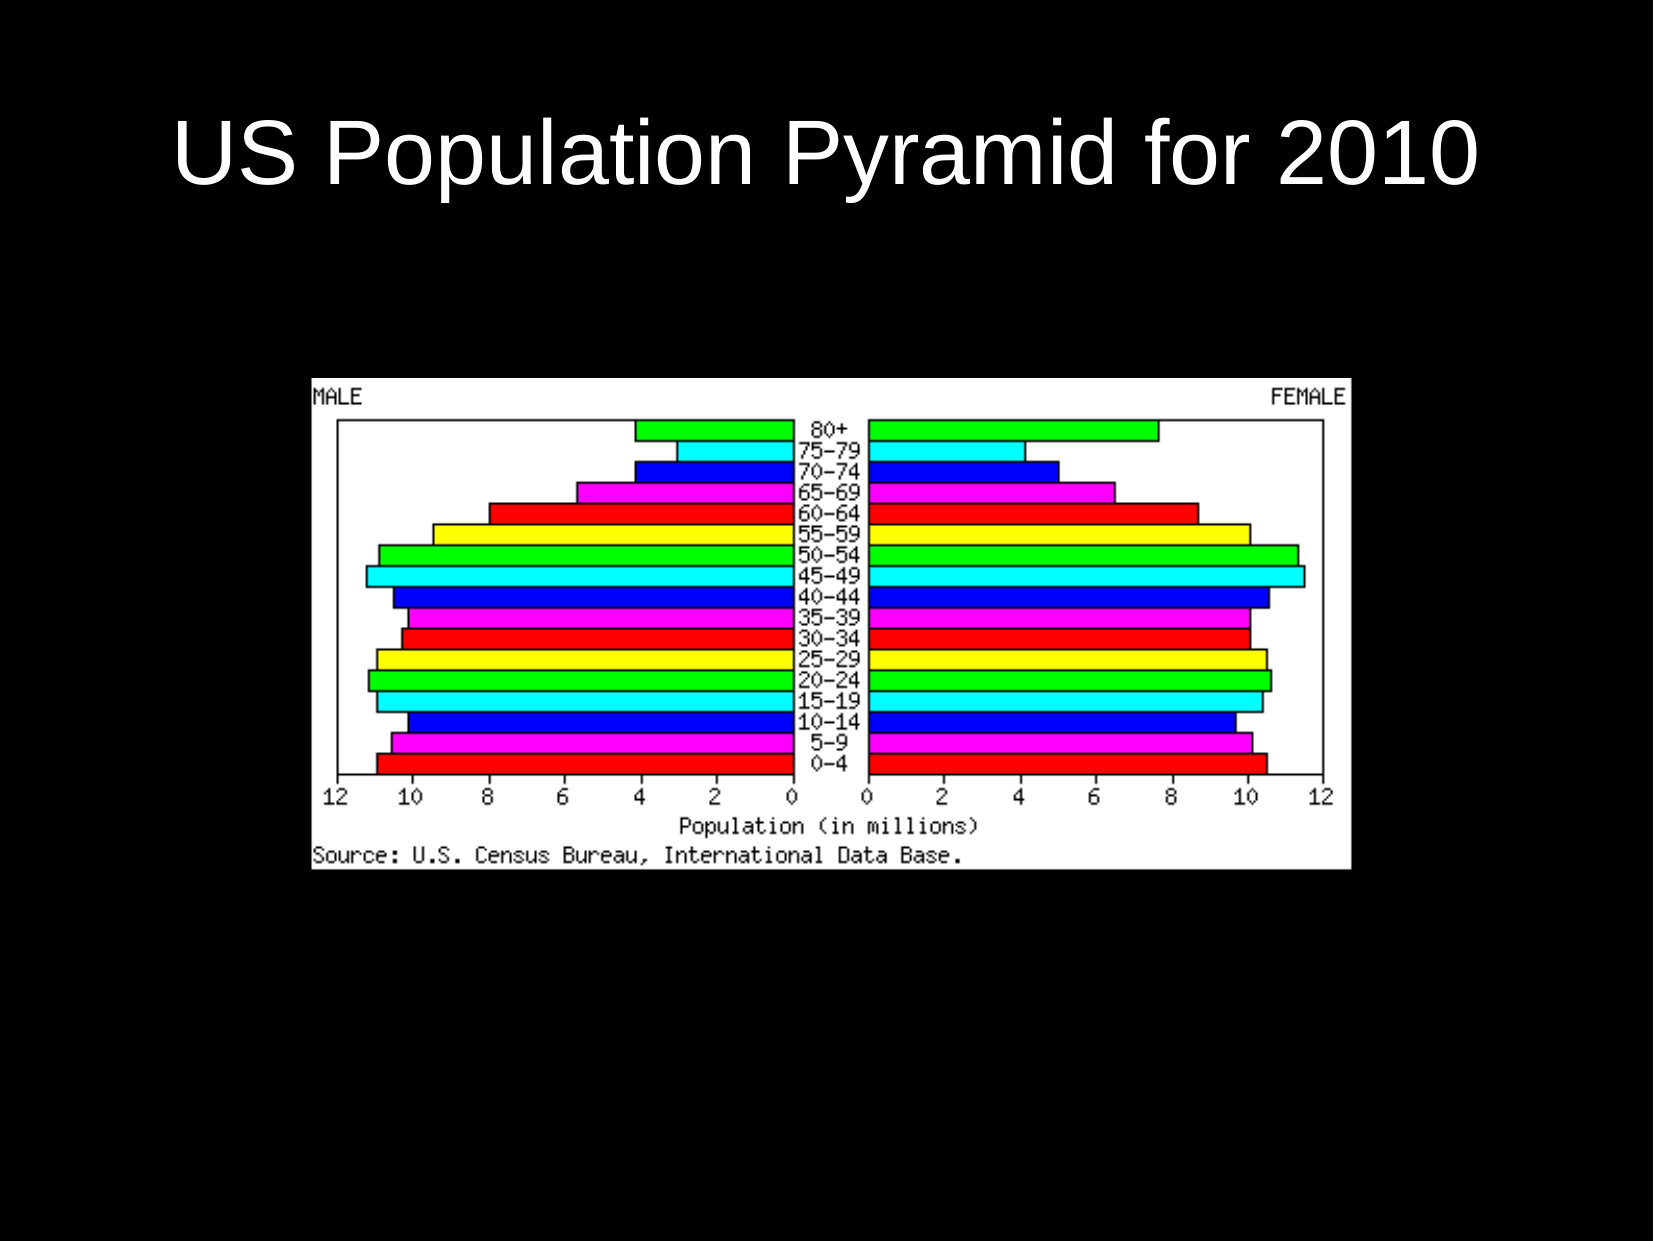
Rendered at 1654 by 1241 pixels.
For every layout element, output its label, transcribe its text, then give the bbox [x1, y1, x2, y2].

title US Population Pyramid for 2010 [82, 49, 1571, 257]
picture [310, 378, 1354, 872]
